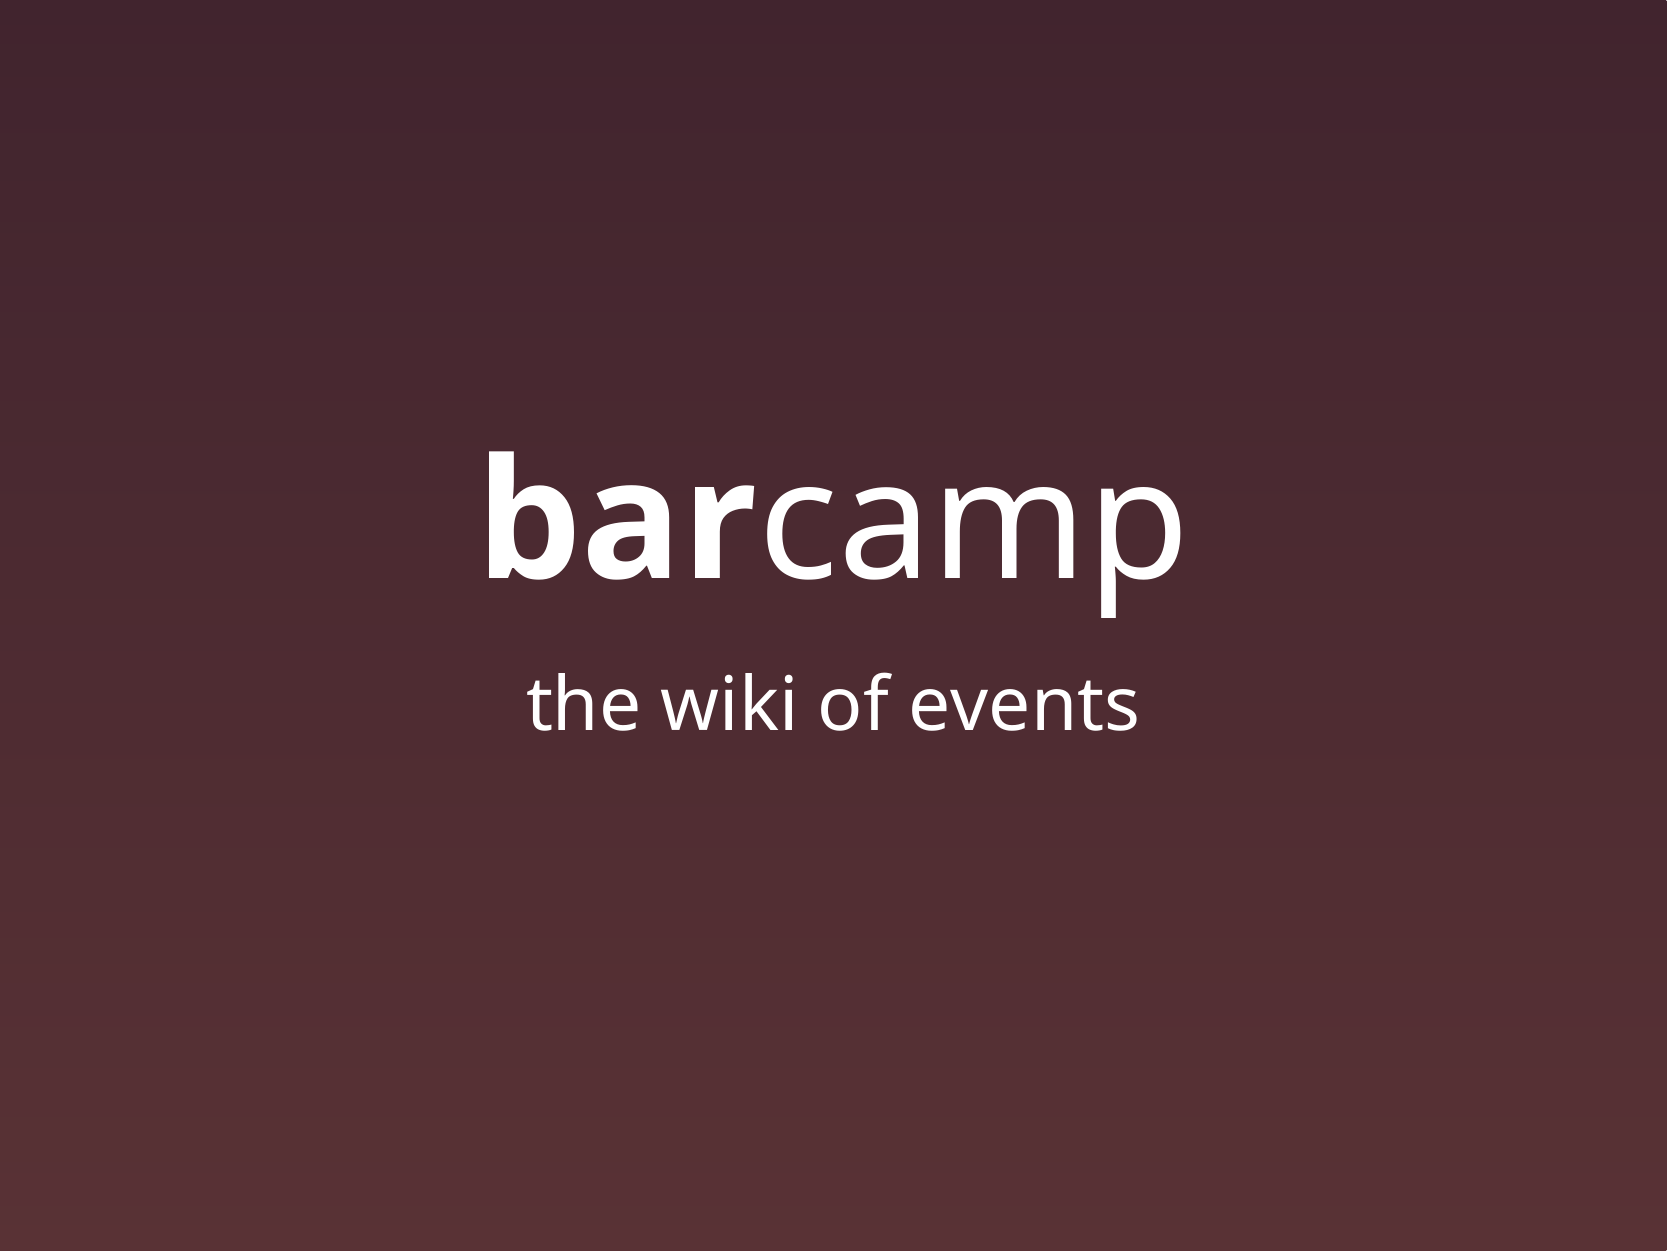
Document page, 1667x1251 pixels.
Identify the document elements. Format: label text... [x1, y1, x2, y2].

list the wiki of events [162, 643, 1505, 1251]
title barcamp [162, 197, 1505, 634]
